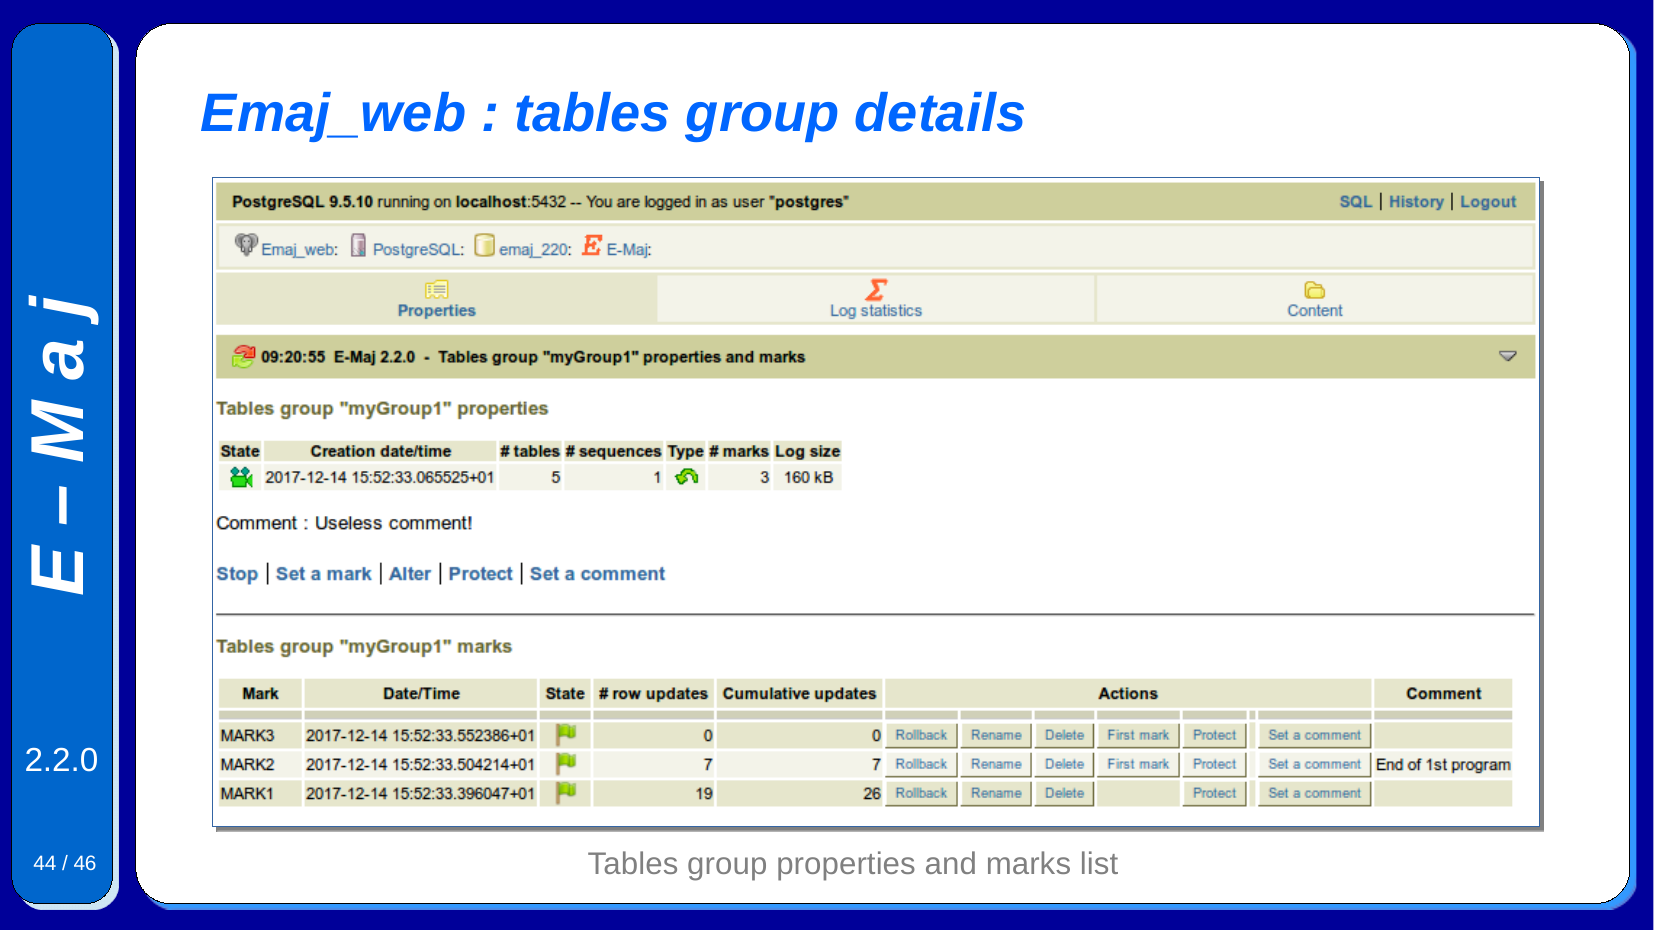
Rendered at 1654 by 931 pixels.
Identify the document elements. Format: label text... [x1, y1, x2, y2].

title Emaj_web : tables group details [200, 34, 1575, 191]
picture [212, 177, 1540, 827]
text_box Tables group properties and marks list [572, 838, 1348, 889]
